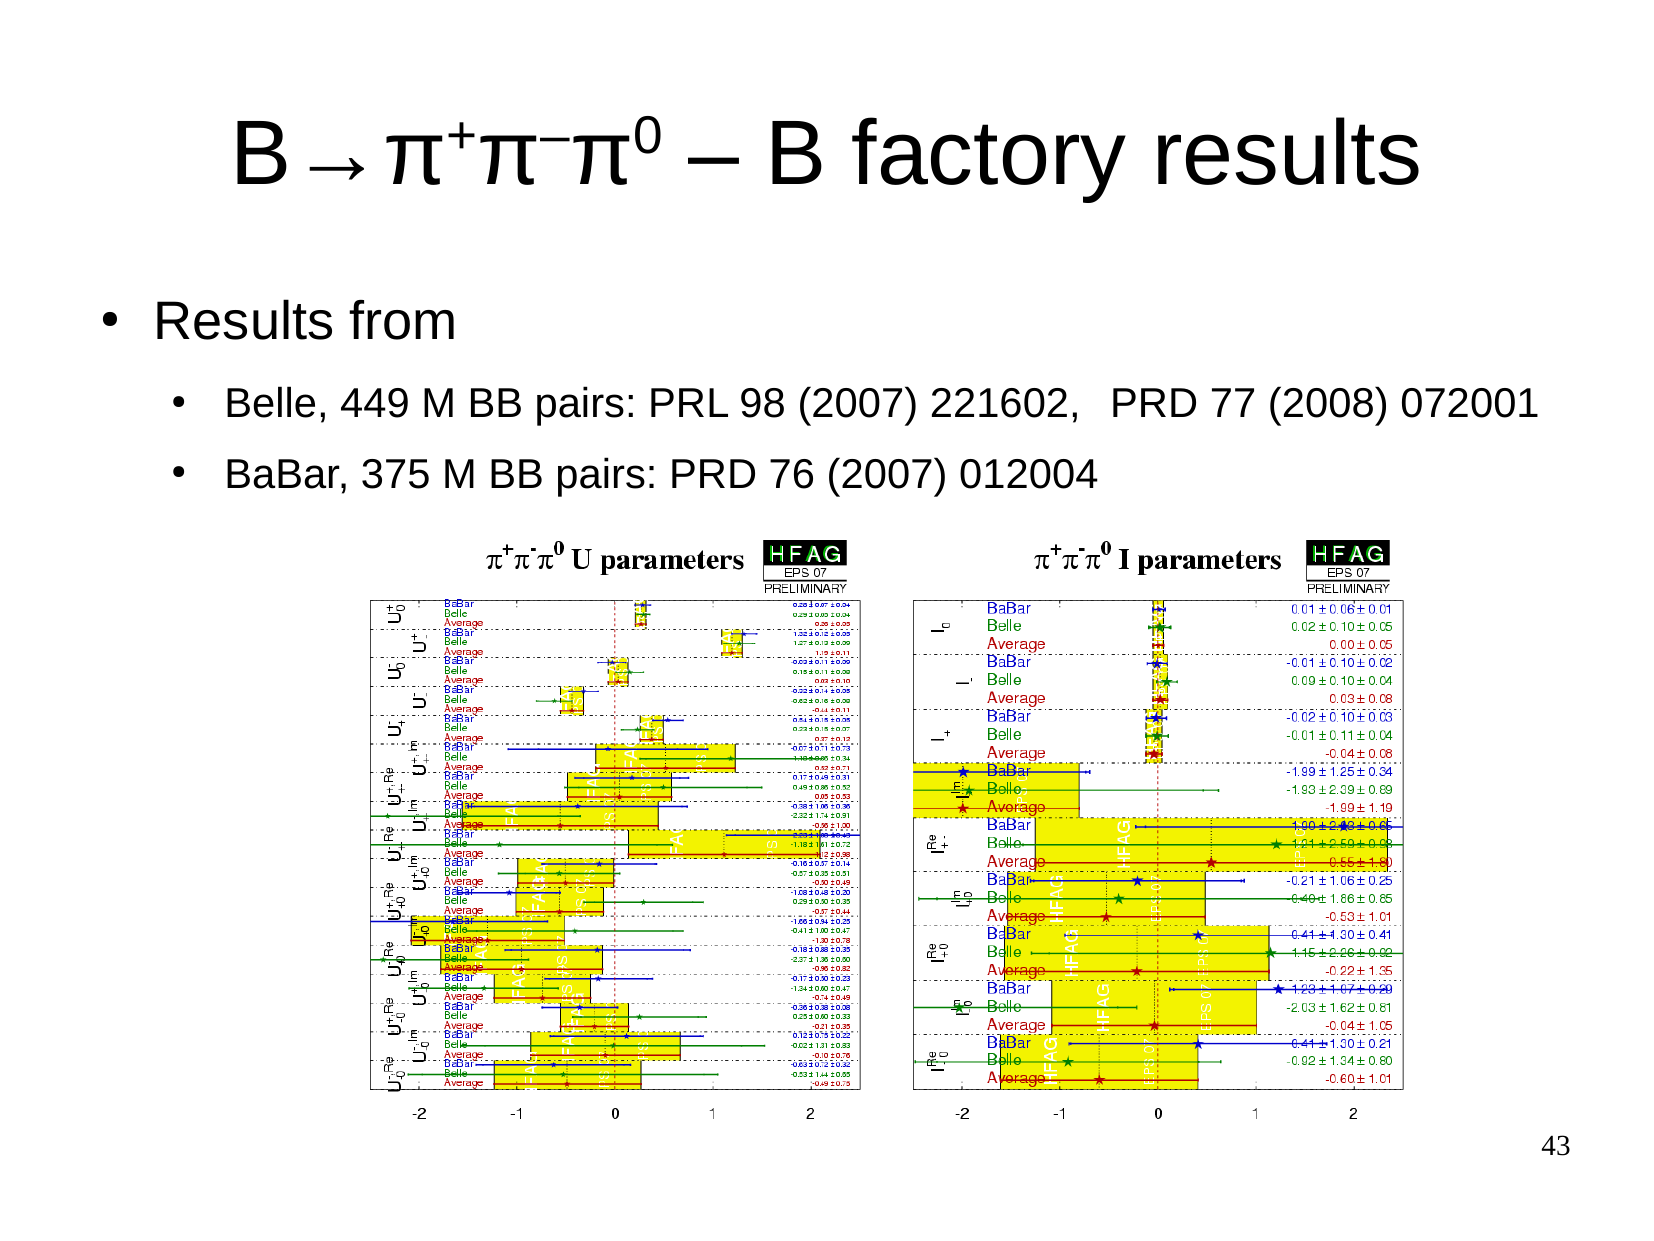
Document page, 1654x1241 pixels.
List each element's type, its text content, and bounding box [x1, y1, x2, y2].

list Results from Belle, 449 M BB pairs: PRL 98 (2007) 221602, PRD 77 (2008) 072001 BaBar, 375 M BB pairs: PRD 76 (2007) 012004 [82, 290, 1571, 1094]
picture [357, 497, 872, 1140]
title B→π+π–π0 – B factory results [82, 56, 1571, 250]
picture [900, 497, 1415, 1140]
